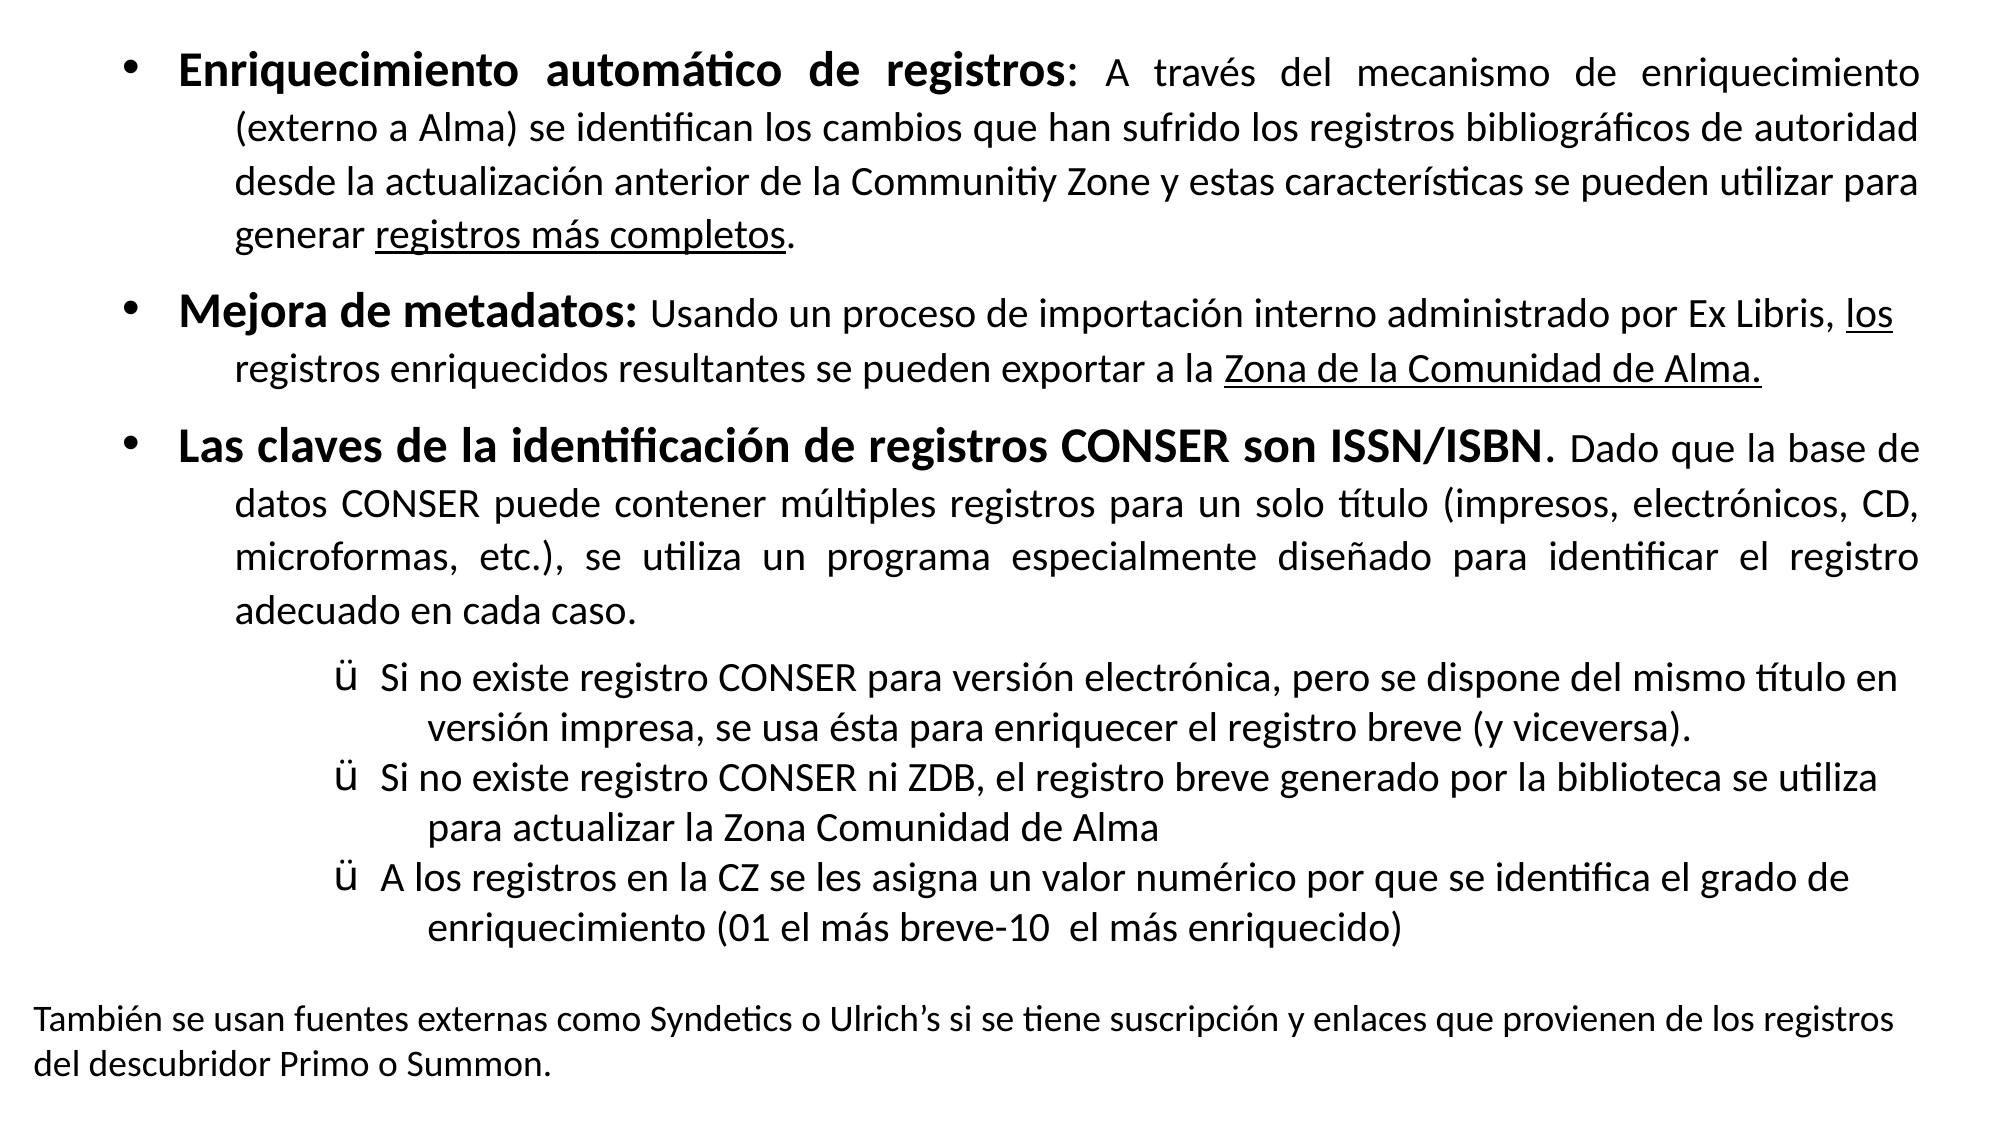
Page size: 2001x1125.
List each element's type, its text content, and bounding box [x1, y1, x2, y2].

text_box Enriquecimiento automático de registros: A través del mecanismo de enriquecimiento (externo a Alma) se identifican los cambios que han sufrido los registros bibliográficos de autoridad desde la actualización anterior de la Communitiy Zone y estas características se pueden utilizar para generar registros más completos. Mejora de metadatos: Usando un proceso de importación interno administrado por Ex Libris, los registros enriquecidos resultantes se pueden exportar a la Zona de la Comunidad de Alma. Las claves de la identificación de registros CONSER son ISSN/ISBN. Dado que la base de datos CONSER puede contener múltiples registros para un solo título (impresos, electrónicos, CD, microformas, etc.), se utiliza un programa especialmente diseñado para identificar el registro adecuado en cada caso. Si no existe registro CONSER para versión electrónica, pero se dispone del mismo título en versión impresa, se usa ésta para enriquecer el registro breve (y viceversa). Si no existe registro CONSER ni ZDB, el registro breve generado por la biblioteca se utiliza para actualizar la Zona Comunidad de Alma A los registros en la CZ se les asigna un valor numérico por que se identifica el grado de enriquecimiento (01 el más breve-10 el más enriquecido) También se usan fuentes externas como Syndetics o Ulrich’s si se tiene suscripción y enlaces que provienen de los registros del descubridor Primo o Summon. [18, 25, 1936, 1092]
